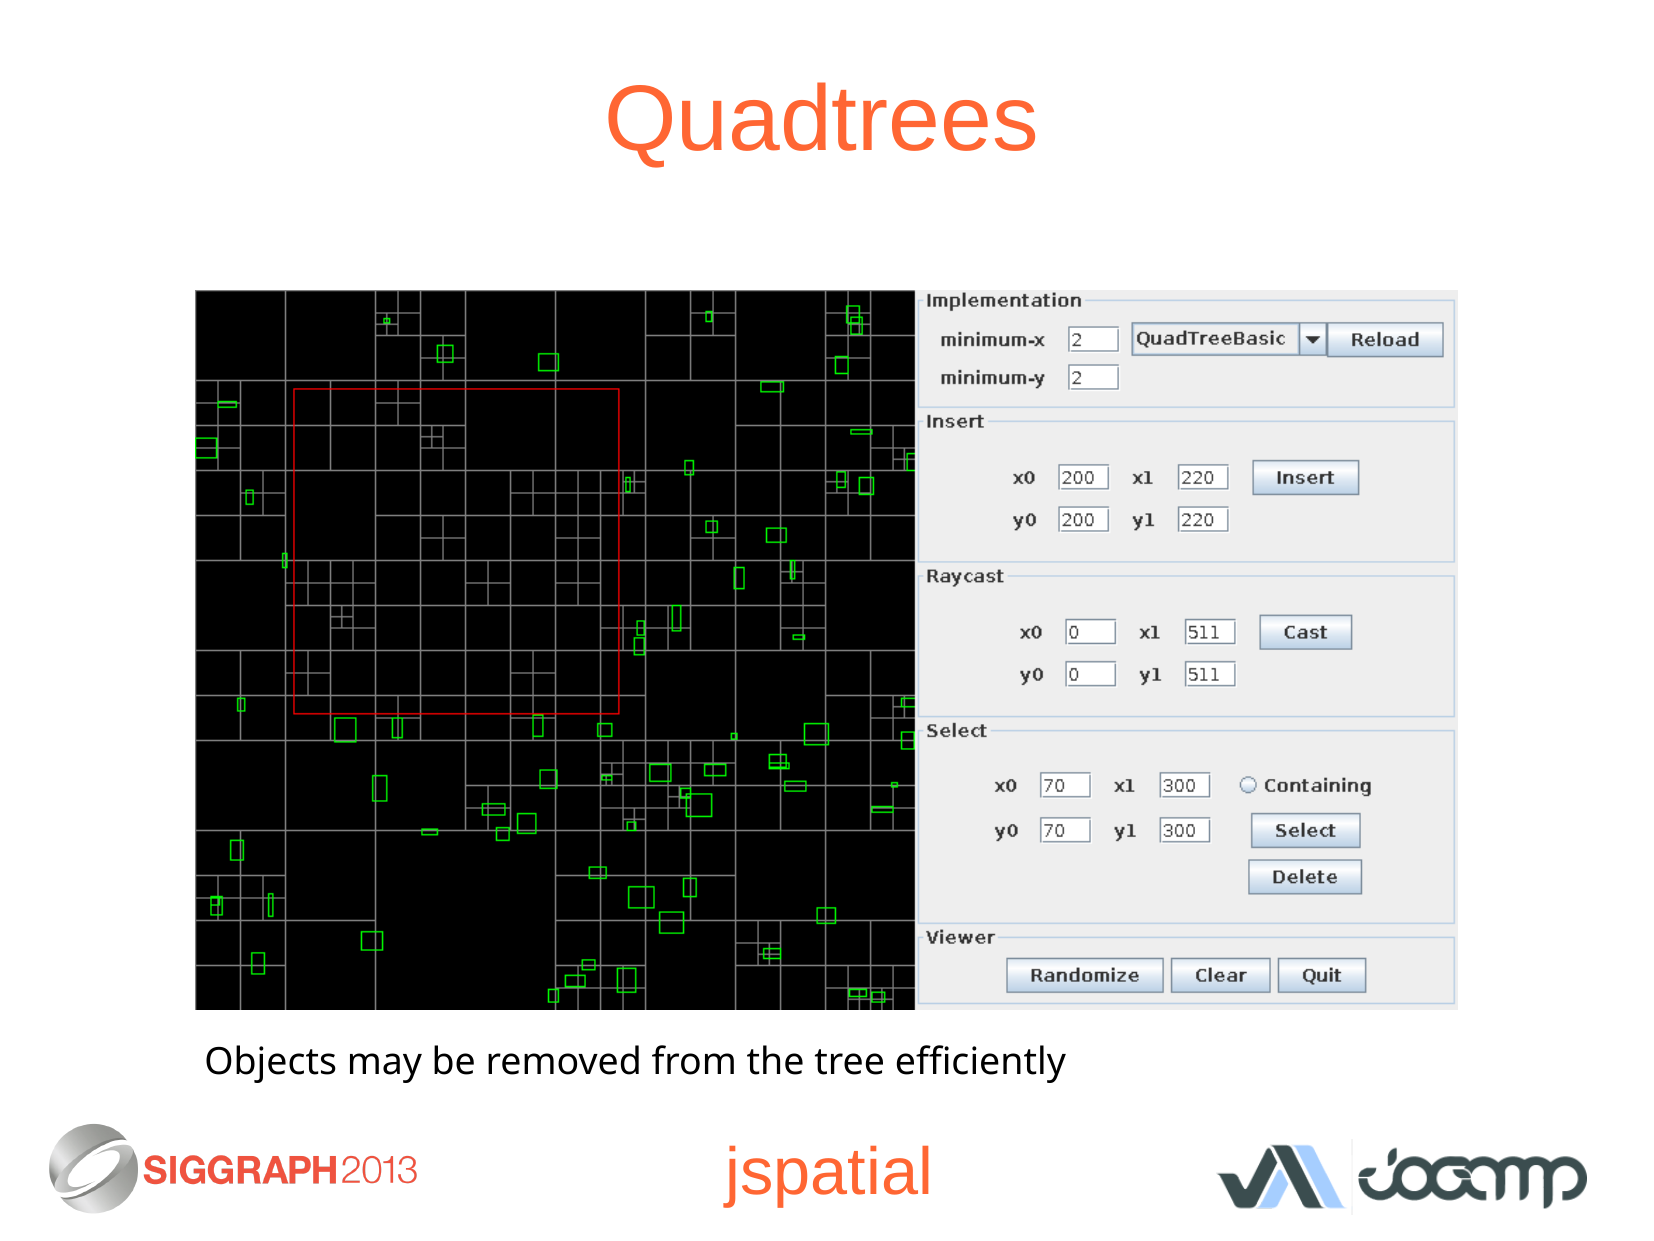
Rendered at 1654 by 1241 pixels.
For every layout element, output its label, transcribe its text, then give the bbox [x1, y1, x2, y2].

text_box Objects may be removed from the tree efficiently [189, 1027, 1150, 1086]
picture [195, 290, 1458, 1010]
title Quadtrees [68, 49, 1576, 188]
picture [45, 1122, 421, 1215]
title jspatial [642, 1125, 1016, 1217]
picture [1215, 1139, 1587, 1215]
